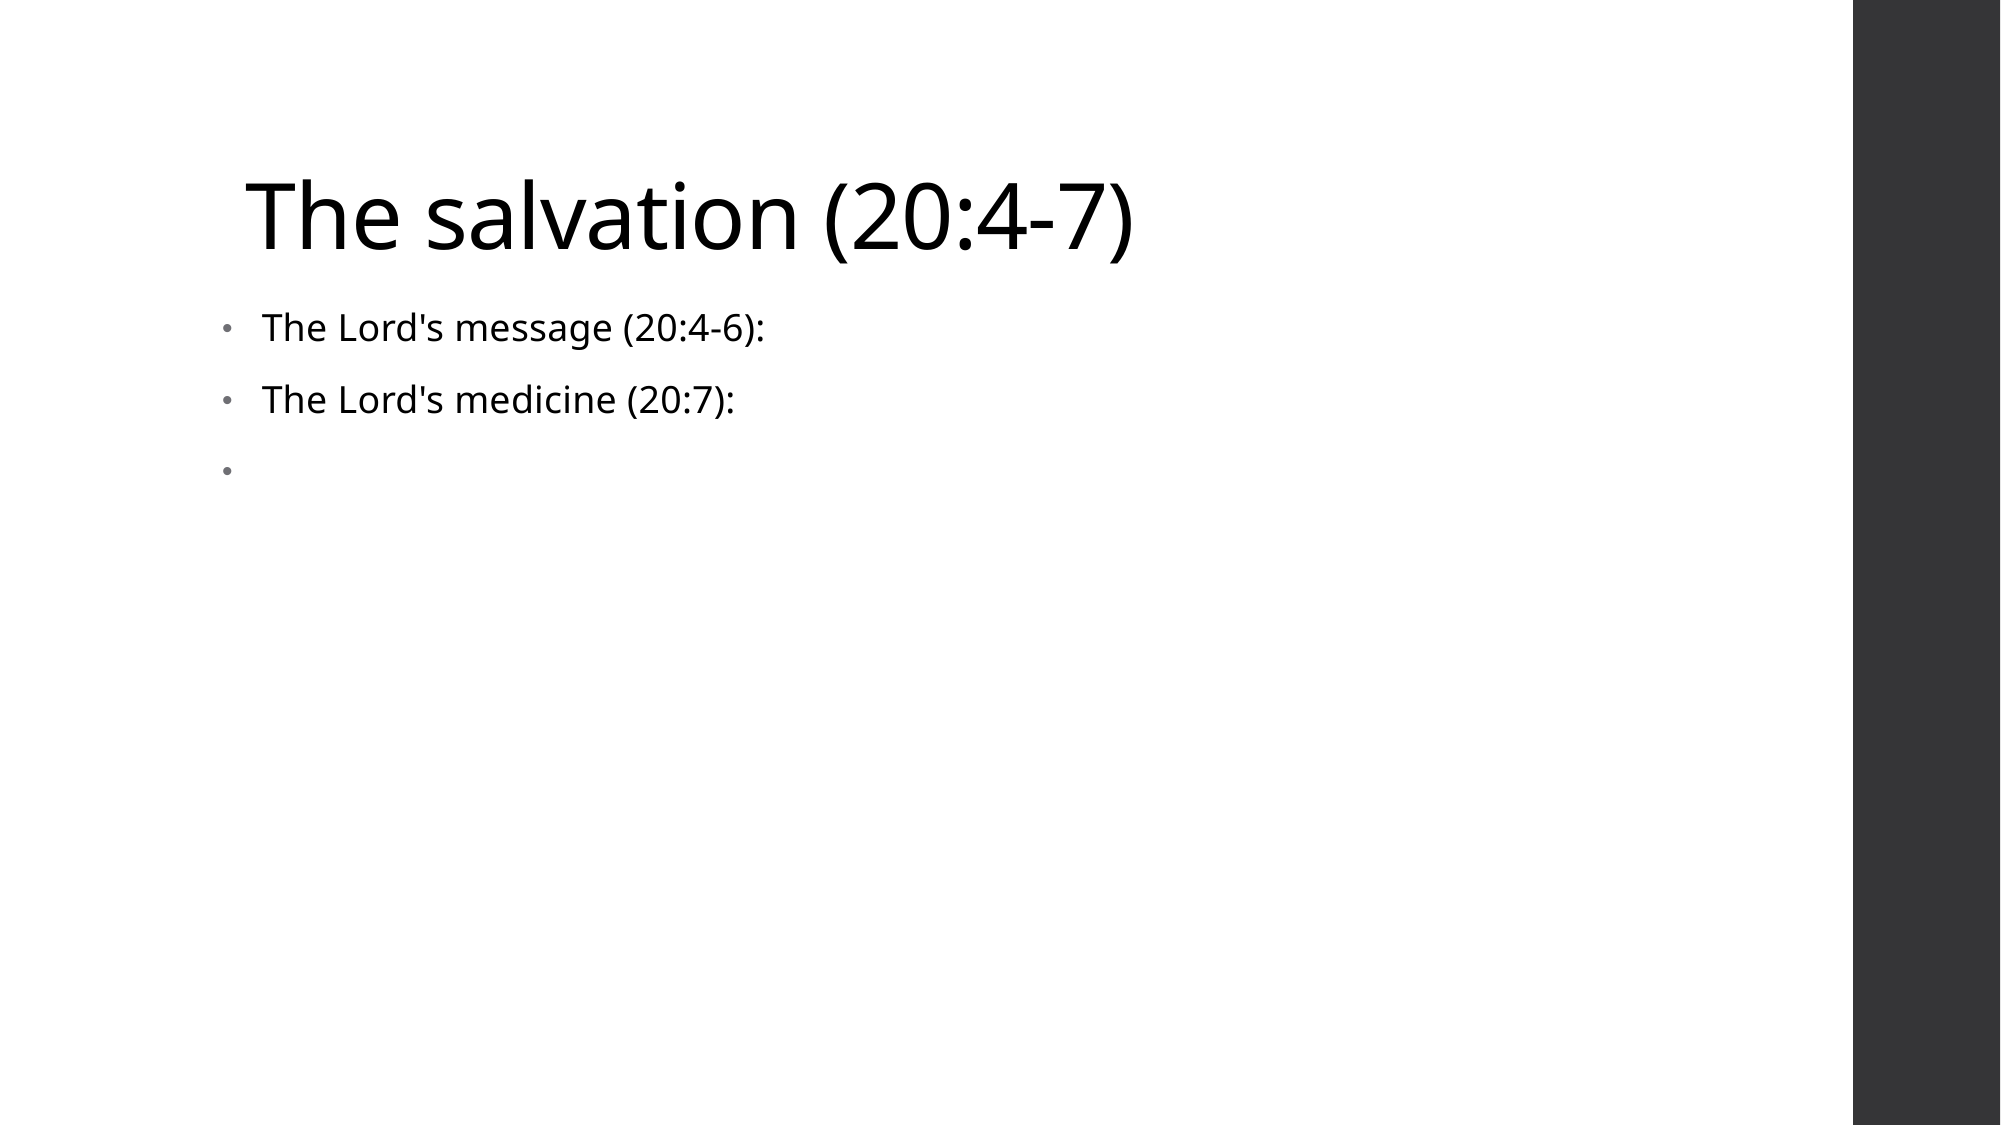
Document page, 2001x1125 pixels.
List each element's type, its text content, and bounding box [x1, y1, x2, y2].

list The Lord's message (20:4-6): The Lord's medicine (20:7): [206, 299, 1617, 1014]
title The salvation (20:4-7) [206, 60, 1797, 278]
